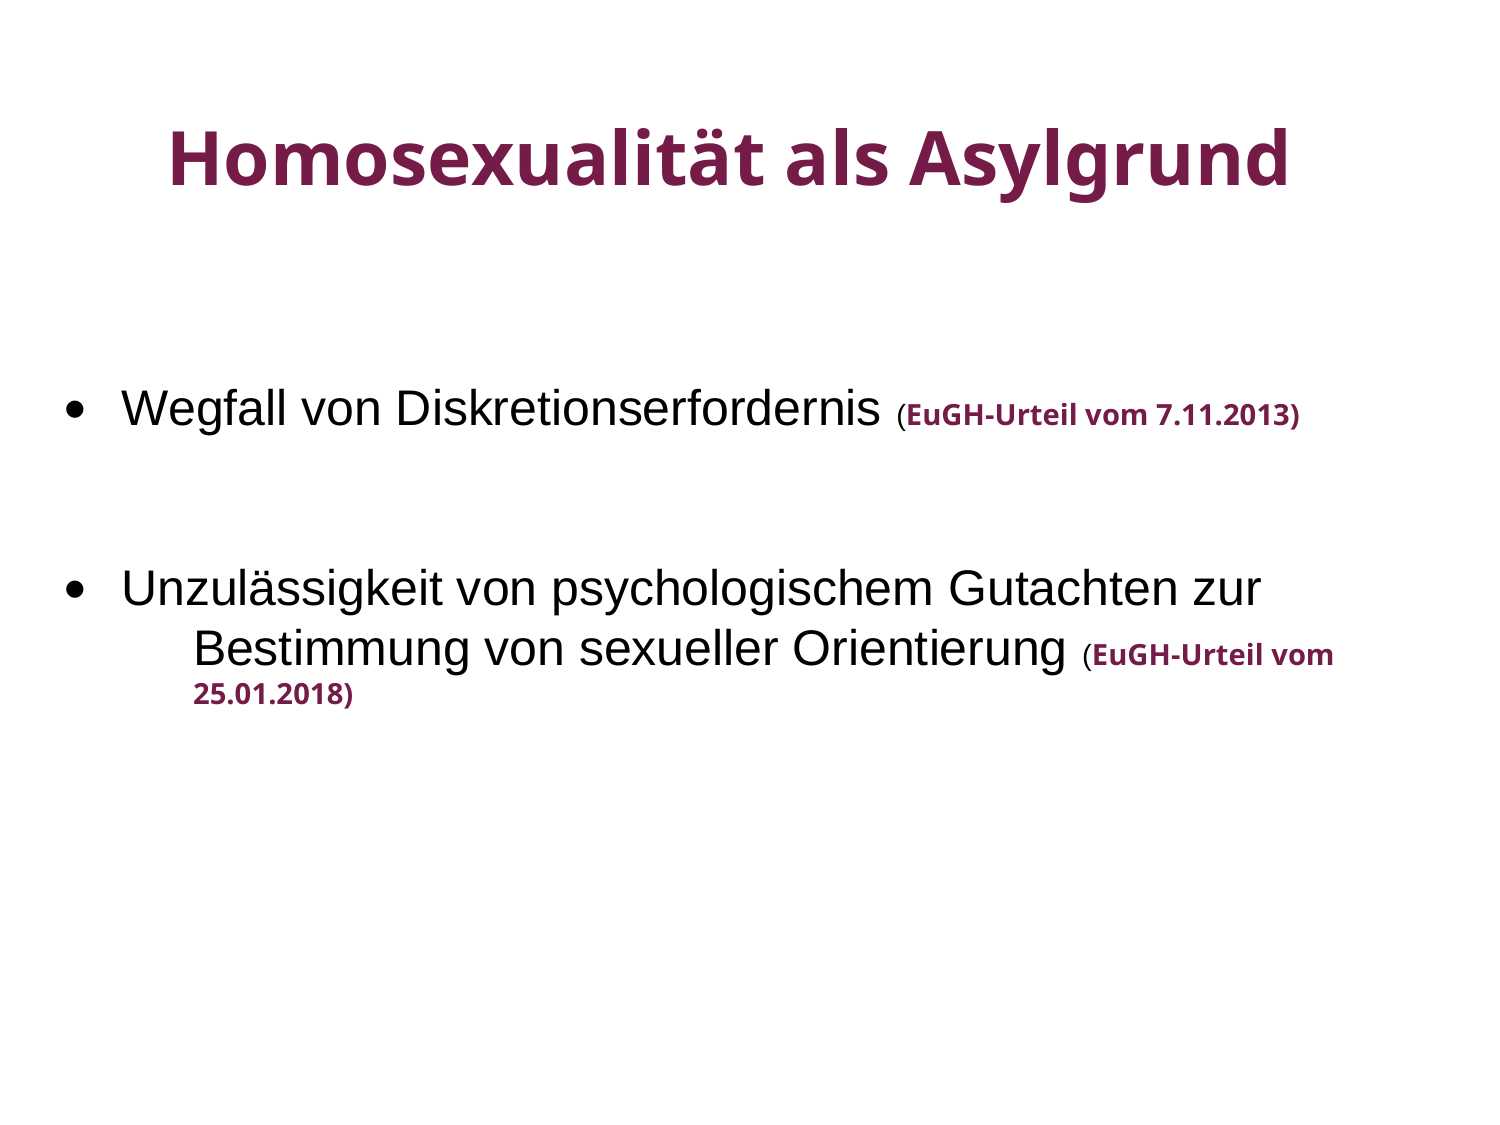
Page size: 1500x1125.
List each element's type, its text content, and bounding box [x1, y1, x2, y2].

text_box Homosexualität als Asylgrund [94, 110, 1365, 202]
text_box Wegfall von Diskretionserfordernis (EuGH-Urteil vom 7.11.2013) Unzulässigkeit von psychologischem Gutachten zur Bestimmung von sexueller Orientierung (EuGH-Urteil vom 25.01.2018) [64, 255, 1481, 1068]
